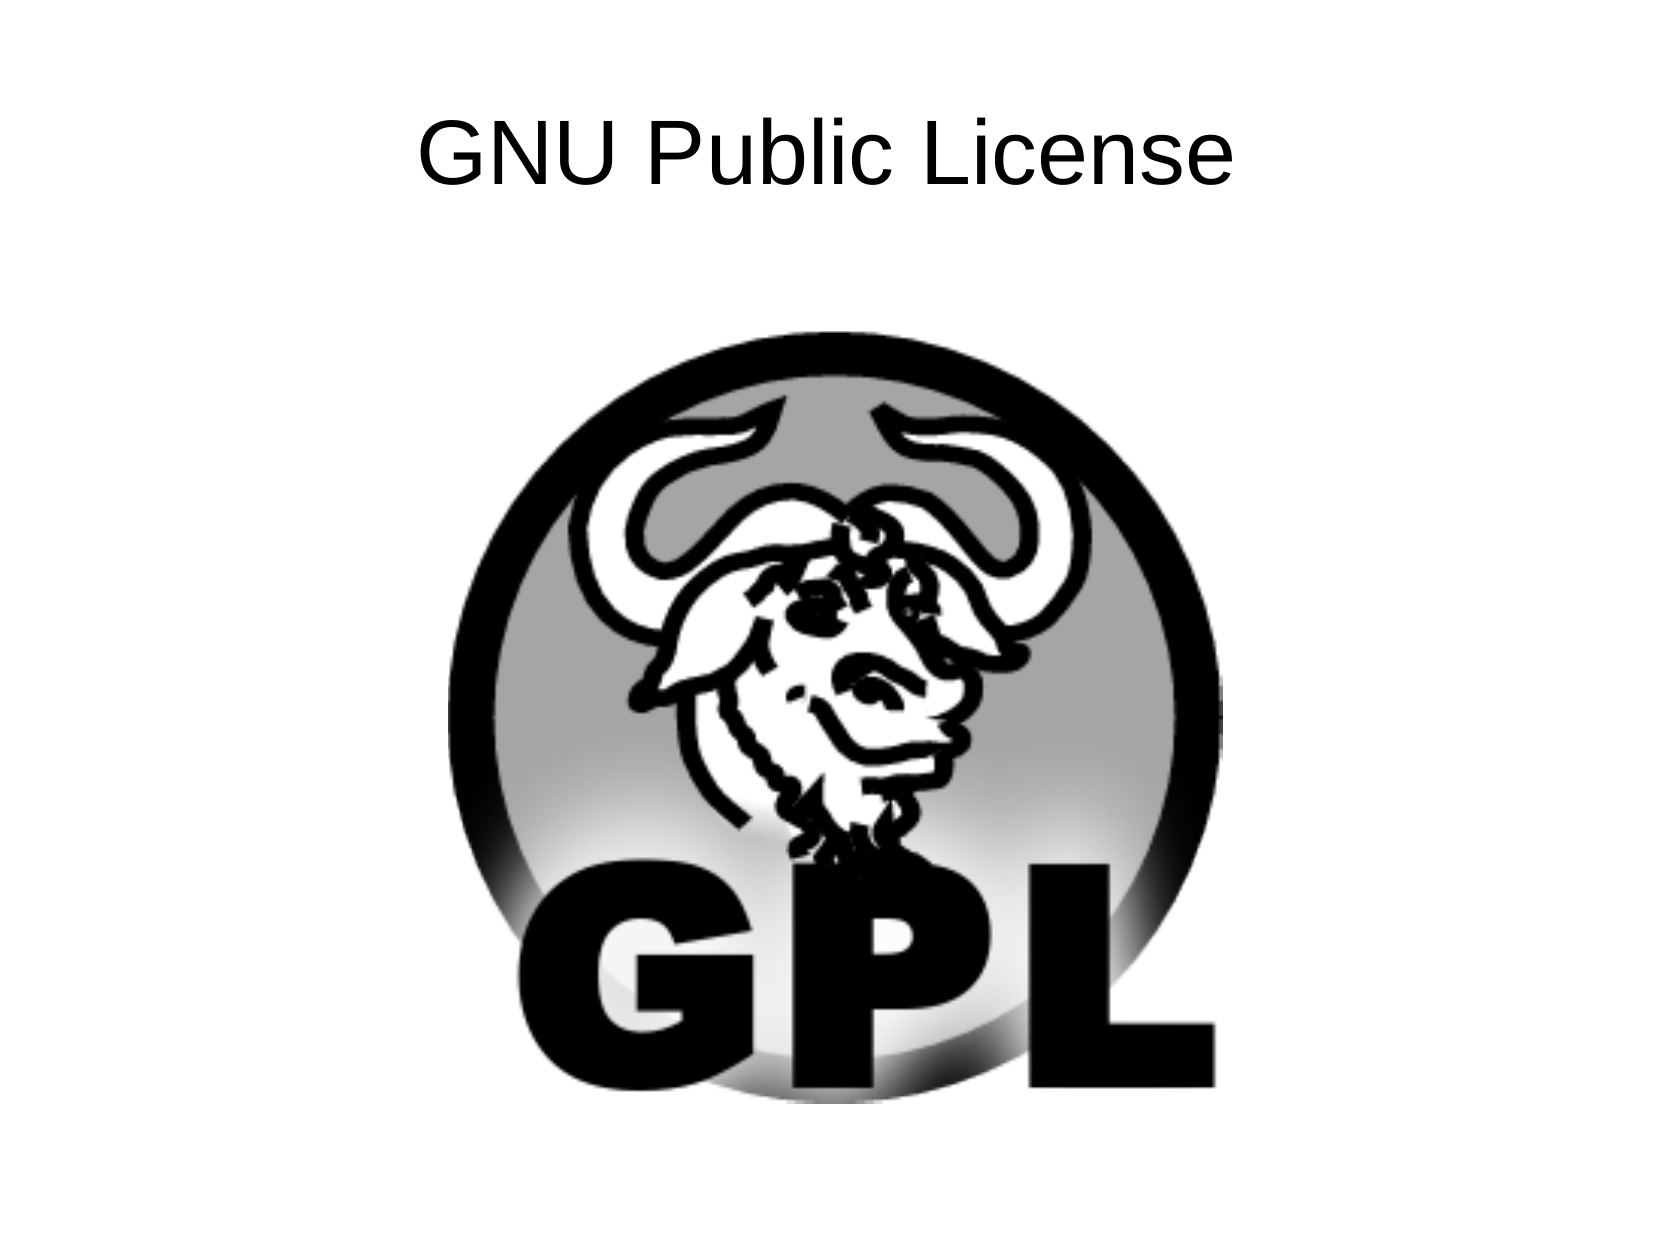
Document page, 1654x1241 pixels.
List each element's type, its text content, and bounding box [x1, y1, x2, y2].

picture [448, 330, 1223, 1104]
title GNU Public License [82, 49, 1571, 257]
